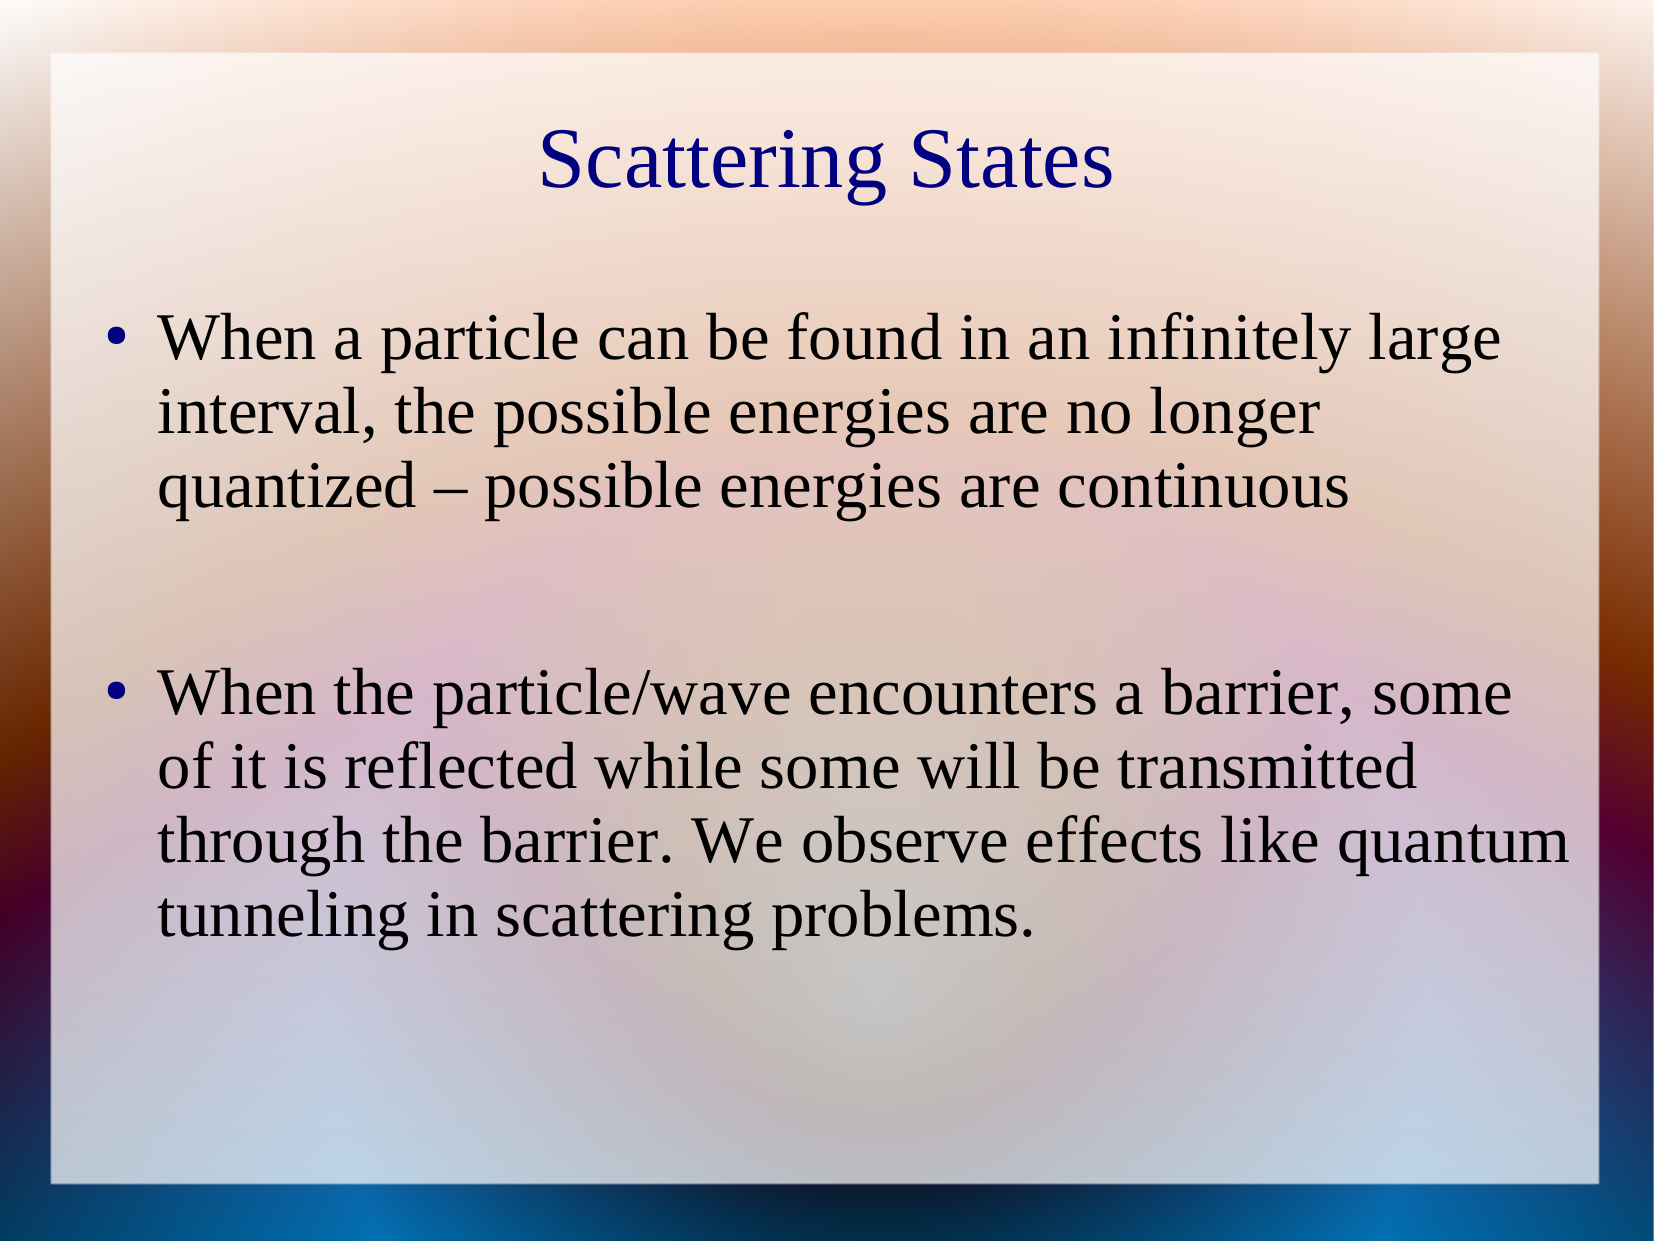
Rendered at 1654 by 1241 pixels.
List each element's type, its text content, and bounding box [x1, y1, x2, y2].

title Scattering States [82, 55, 1571, 263]
picture [0, 0, 1654, 1241]
list When a particle can be found in an infinitely large interval, the possible energies are no longer quantized – possible energies are continuous When the particle/wave encounters a barrier, some of it is reflected while some will be transmitted through the barrier. We observe effects like quantum tunneling in scattering problems. [86, 300, 1576, 1044]
